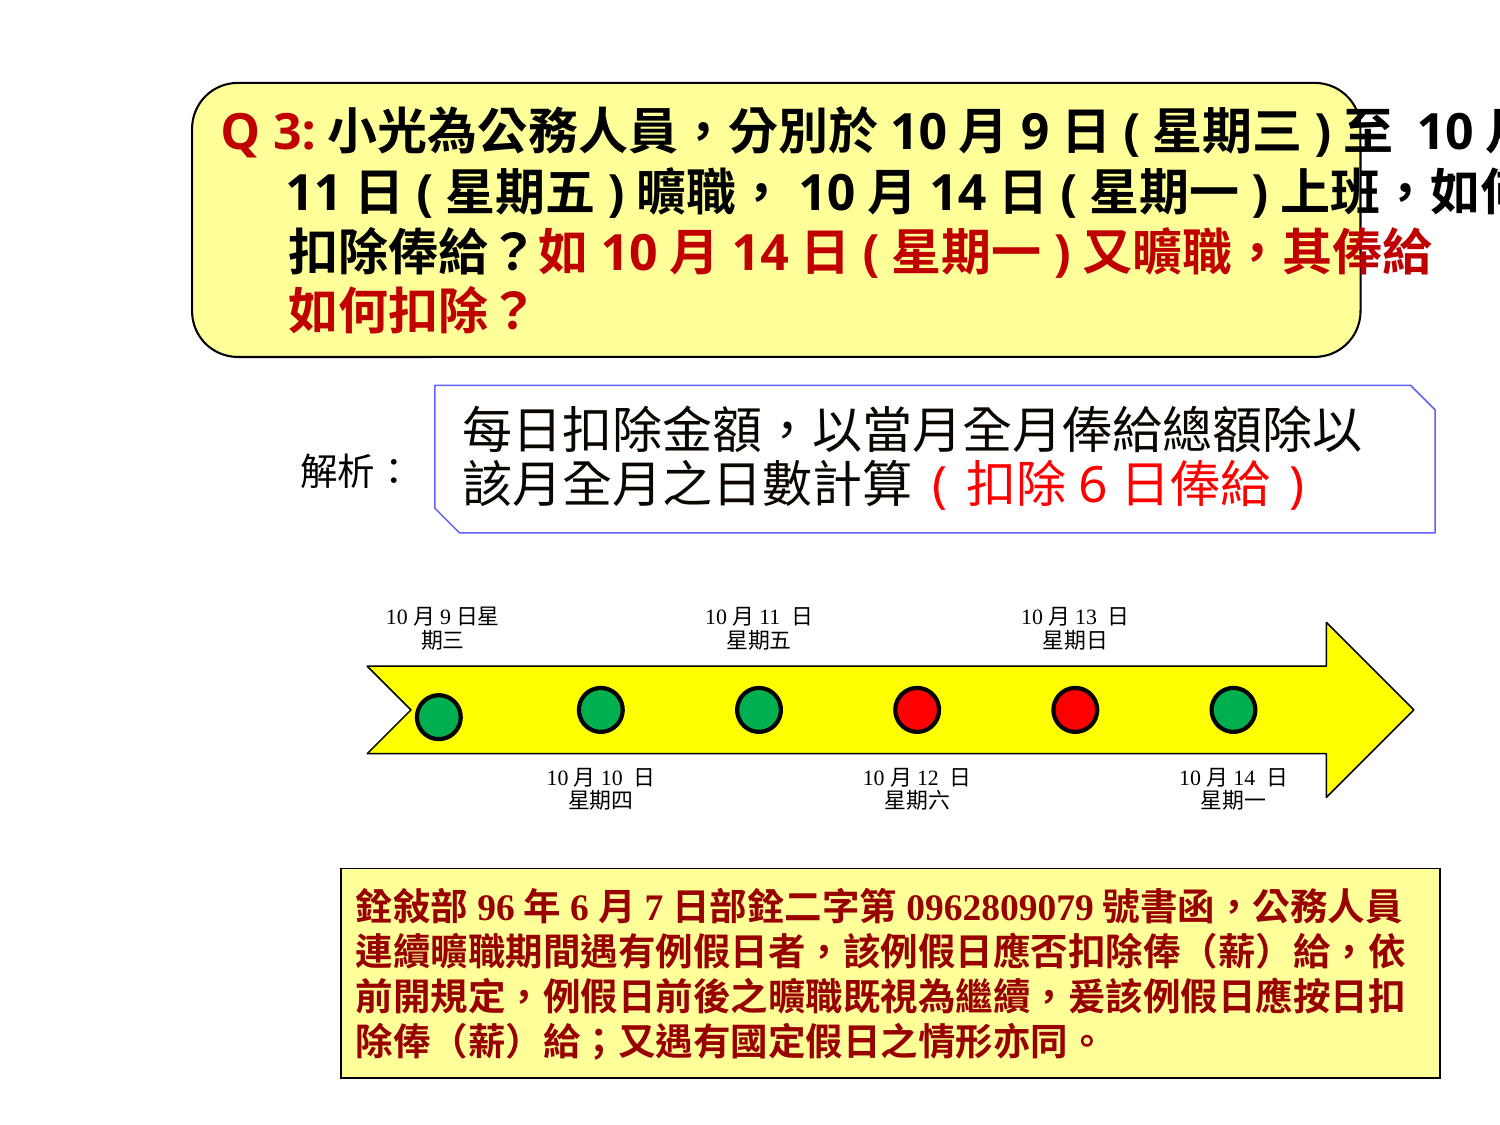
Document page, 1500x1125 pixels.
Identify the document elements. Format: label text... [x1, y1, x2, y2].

text_box 銓敍部96年6月7日部銓二字第0962809079號書函，公務人員連續曠職期間遇有例假日者，該例假日應否扣除俸（薪）給，依前開規定，例假日前後之曠職既視為繼續，爰該例假日應按日扣除俸（薪）給；又遇有國定假日之情形亦同。 [340, 868, 1441, 1079]
text_box 10月12 日星期六 [841, 753, 993, 868]
text_box 10月10 日星期四 [525, 753, 677, 868]
text_box [367, 622, 1414, 798]
text_box 10月9日星期三 [367, 491, 519, 667]
text_box 10月11 日星期五 [683, 533, 835, 667]
text_box 解析： [268, 445, 407, 501]
text_box 10月13 日星期日 [1000, 533, 1151, 667]
text_box 10月14 日星期一 [1158, 753, 1309, 868]
text_box 每日扣除金額，以當月全月俸給總額除以該月全月之日數計算(扣除6日俸給) [434, 385, 1436, 533]
text_box Q 3:小光為公務人員，分別於10月9日(星期三)至 10月 11日(星期五)曠職，10月14日(星期一)上班，如何 扣除俸給？如10月14日(星期一)又曠職，其俸給 如何扣除？ [192, 82, 1361, 357]
